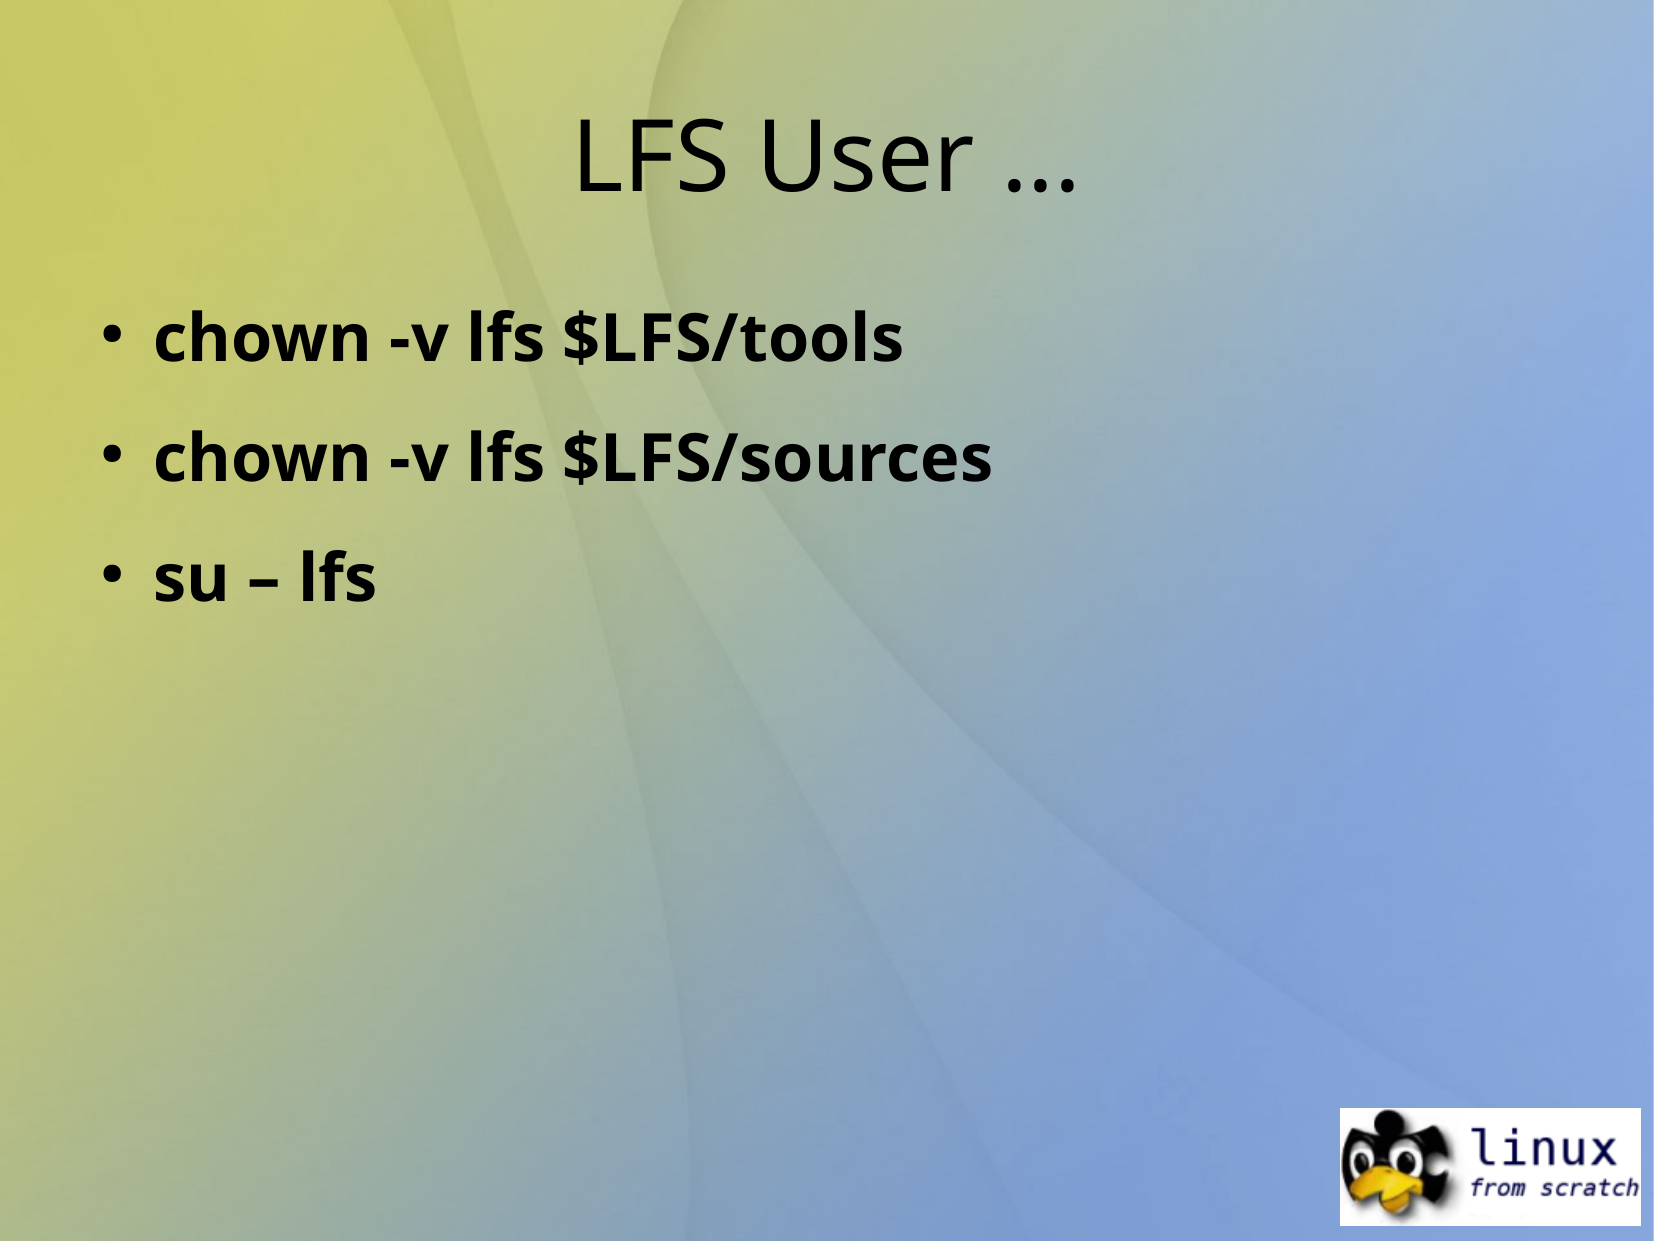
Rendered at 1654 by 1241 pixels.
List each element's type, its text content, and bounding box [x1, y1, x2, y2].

title LFS User ... [82, 56, 1571, 250]
picture [0, 0, 1654, 1241]
list chown -v lfs $LFS/tools chown -v lfs $LFS/sources su – lfs [82, 290, 1571, 1094]
